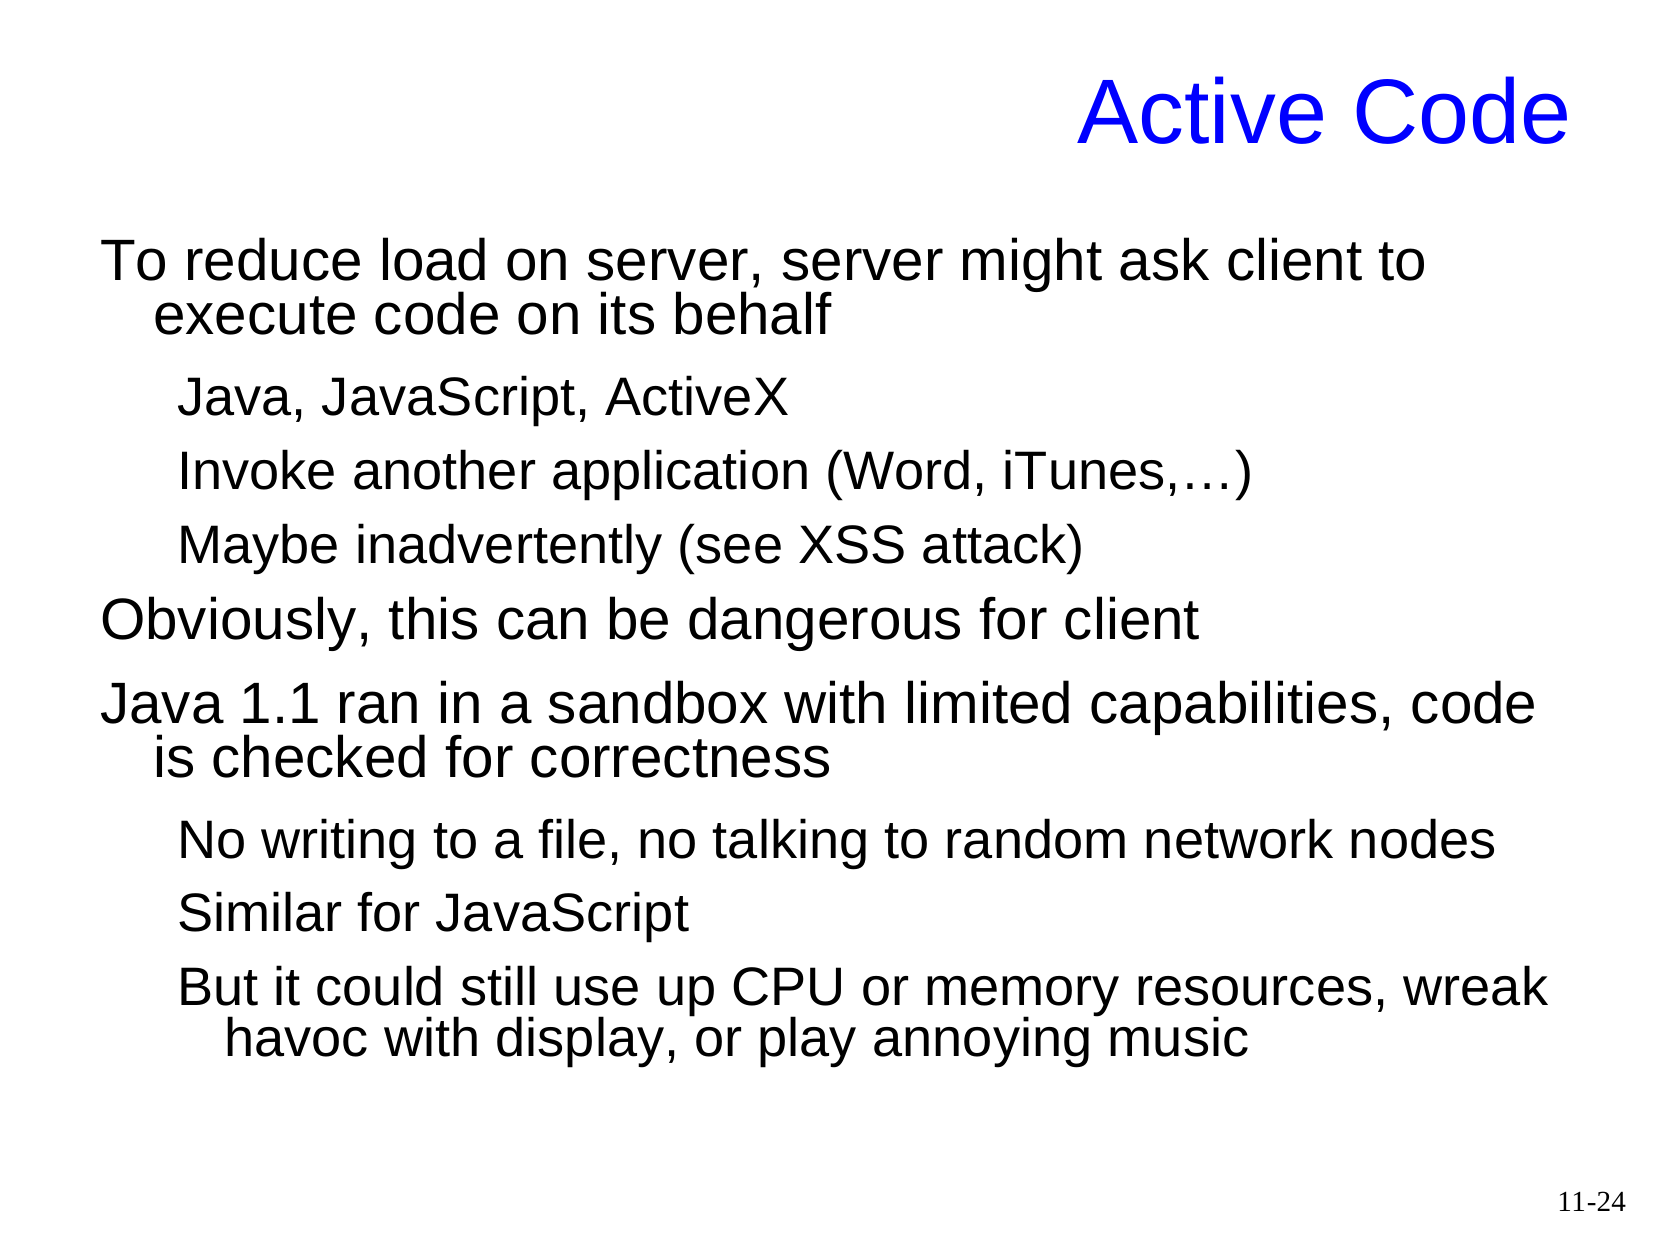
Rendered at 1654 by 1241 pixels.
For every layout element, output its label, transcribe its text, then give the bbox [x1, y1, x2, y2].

list To reduce load on server, server might ask client to execute code on its behalf Java, JavaScript, ActiveX Invoke another application (Word, iTunes,…) Maybe inadvertently (see XSS attack) Obviously, this can be dangerous for client Java 1.1 ran in a sandbox with limited capabilities, code is checked for correctness No writing to a file, no talking to random network nodes Similar for JavaScript But it could still use up CPU or memory resources, wreak havoc with display, or play annoying music [82, 237, 1571, 1170]
title Active Code [84, 11, 1573, 218]
